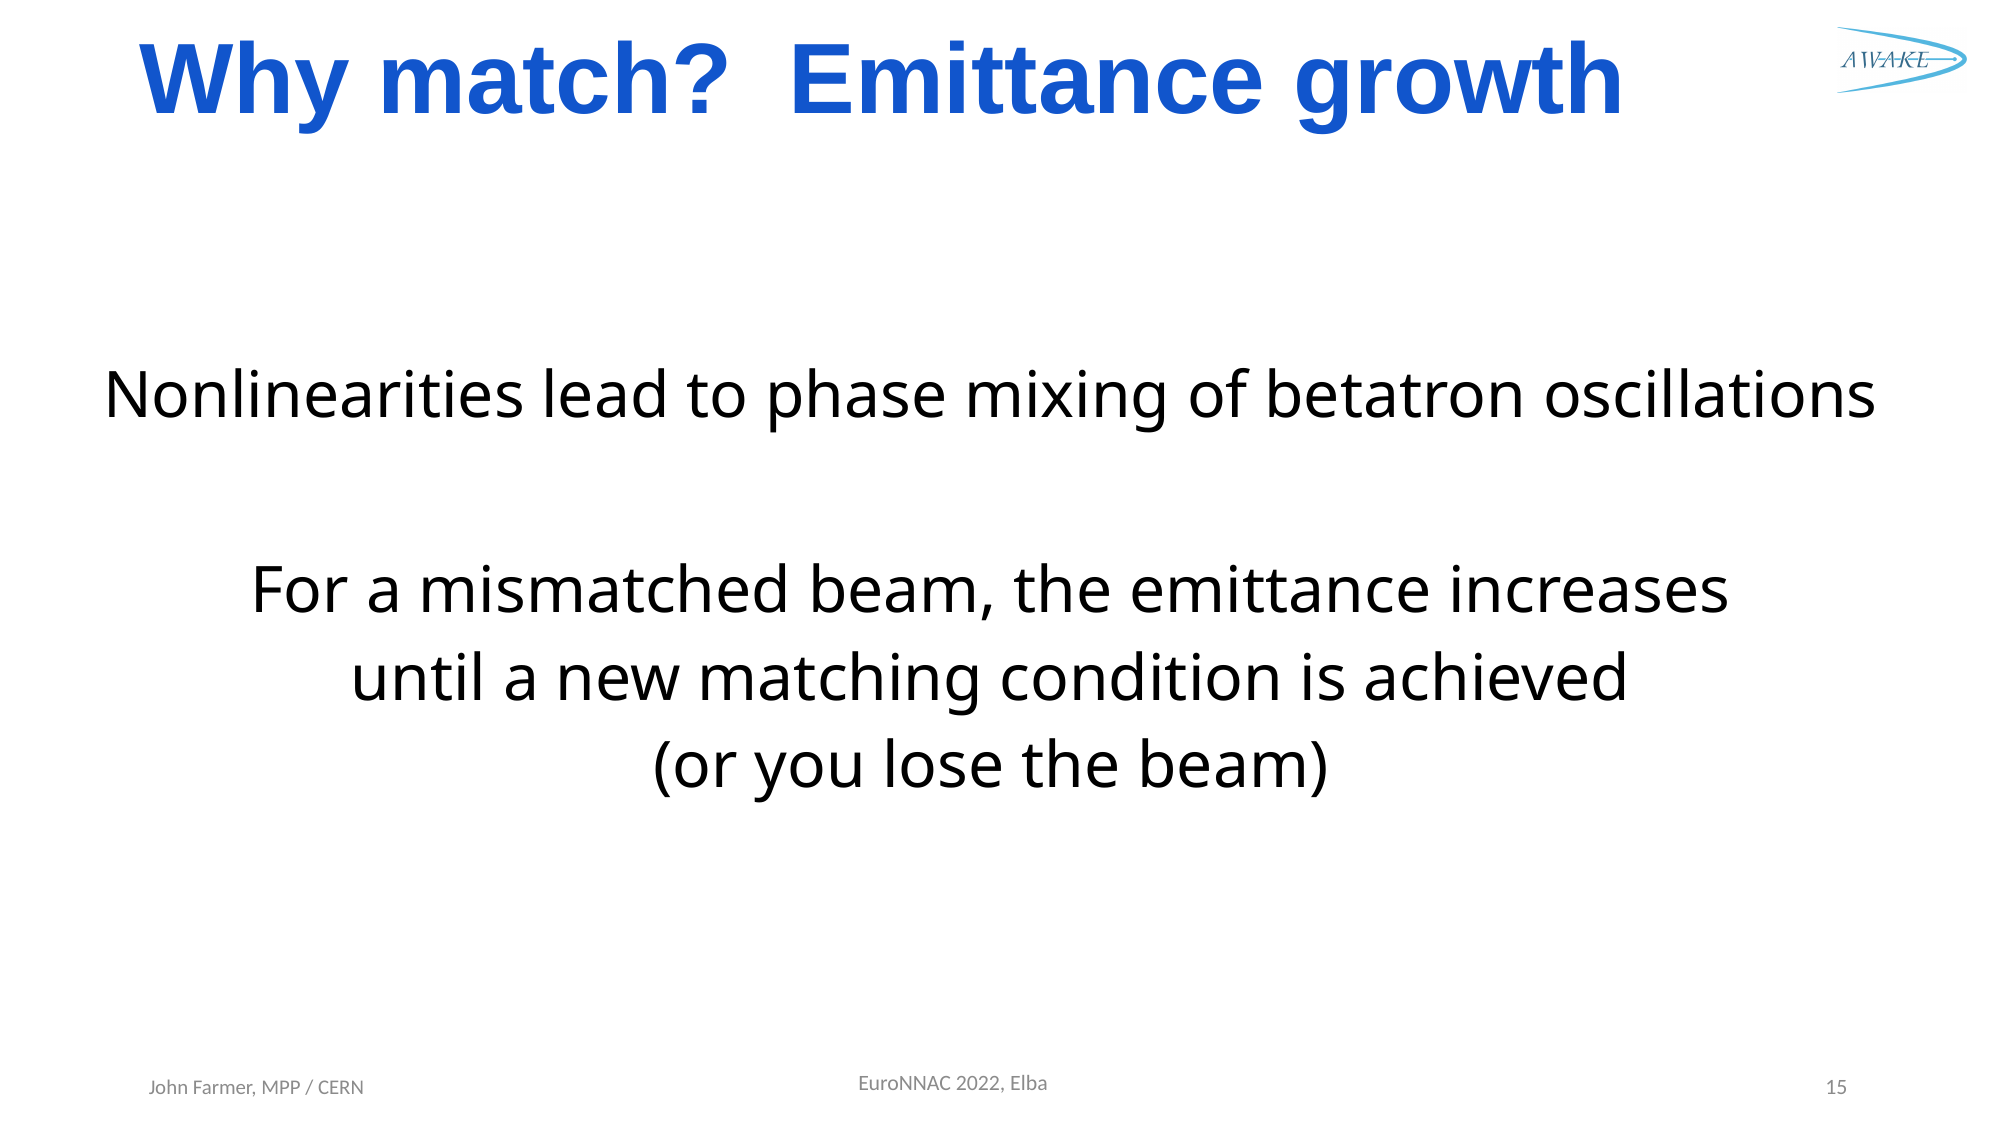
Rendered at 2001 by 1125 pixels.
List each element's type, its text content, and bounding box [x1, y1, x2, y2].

list Nonlinearities lead to phase mixing of betatron oscillations For a mismatched beam, the emittance increases until a new matching condition is achieved (or you lose the beam) [70, 348, 1887, 875]
title Why match? Emittance growth [139, 22, 1759, 135]
picture [1837, 27, 1967, 93]
